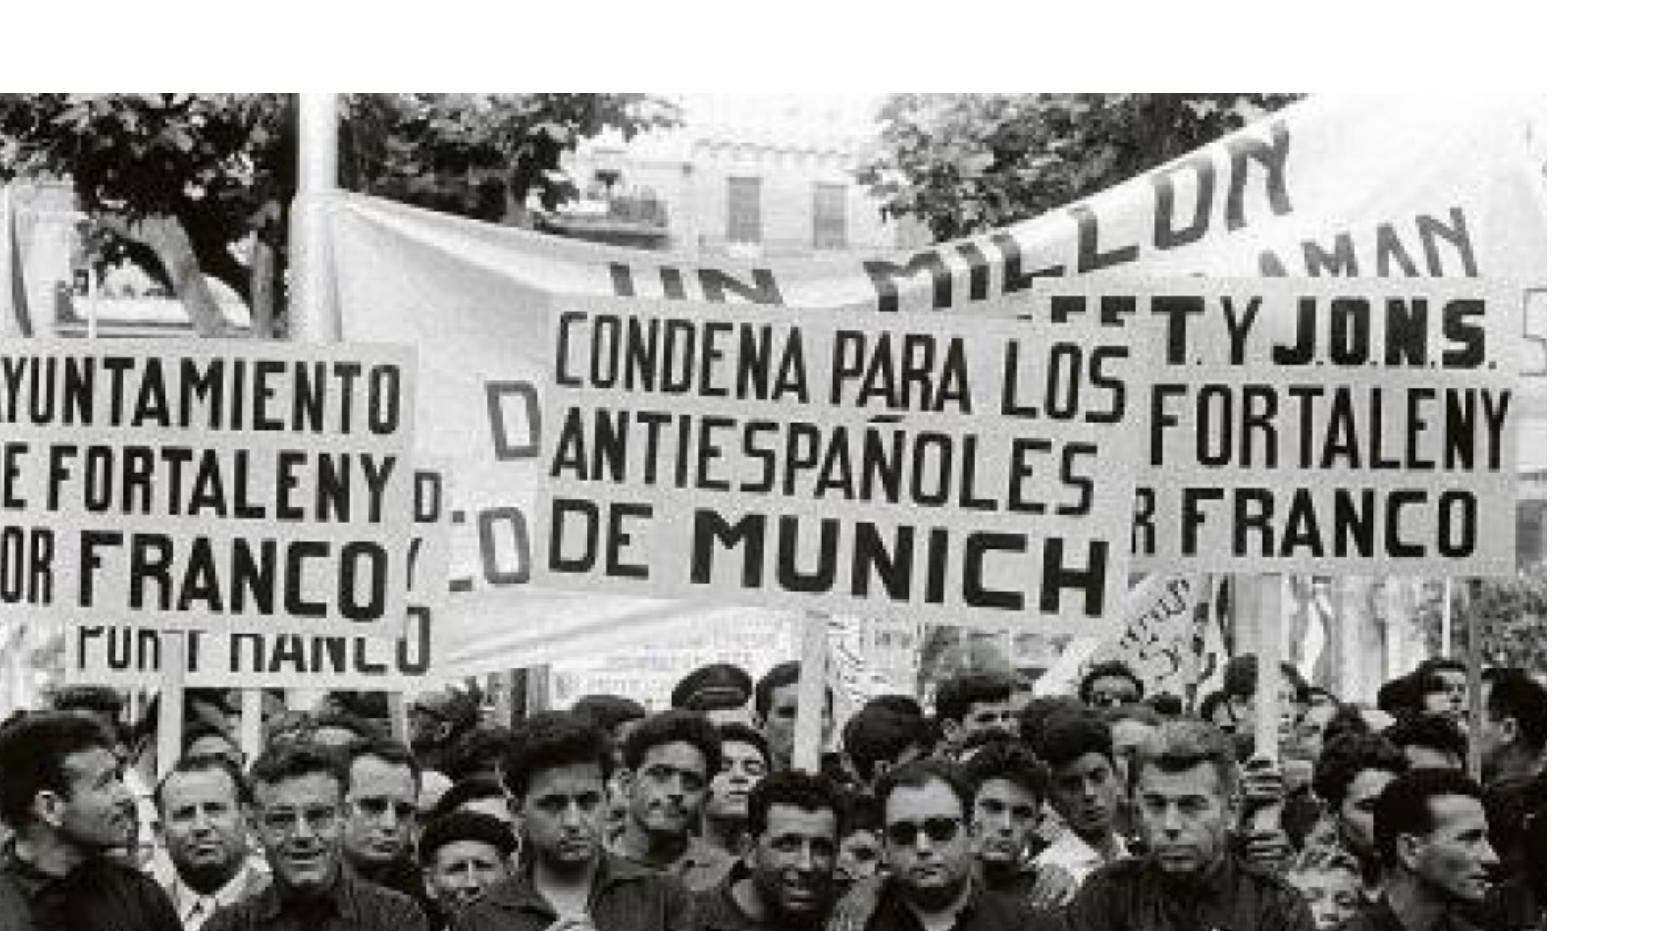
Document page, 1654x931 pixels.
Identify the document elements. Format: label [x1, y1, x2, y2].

picture [0, 93, 1547, 931]
